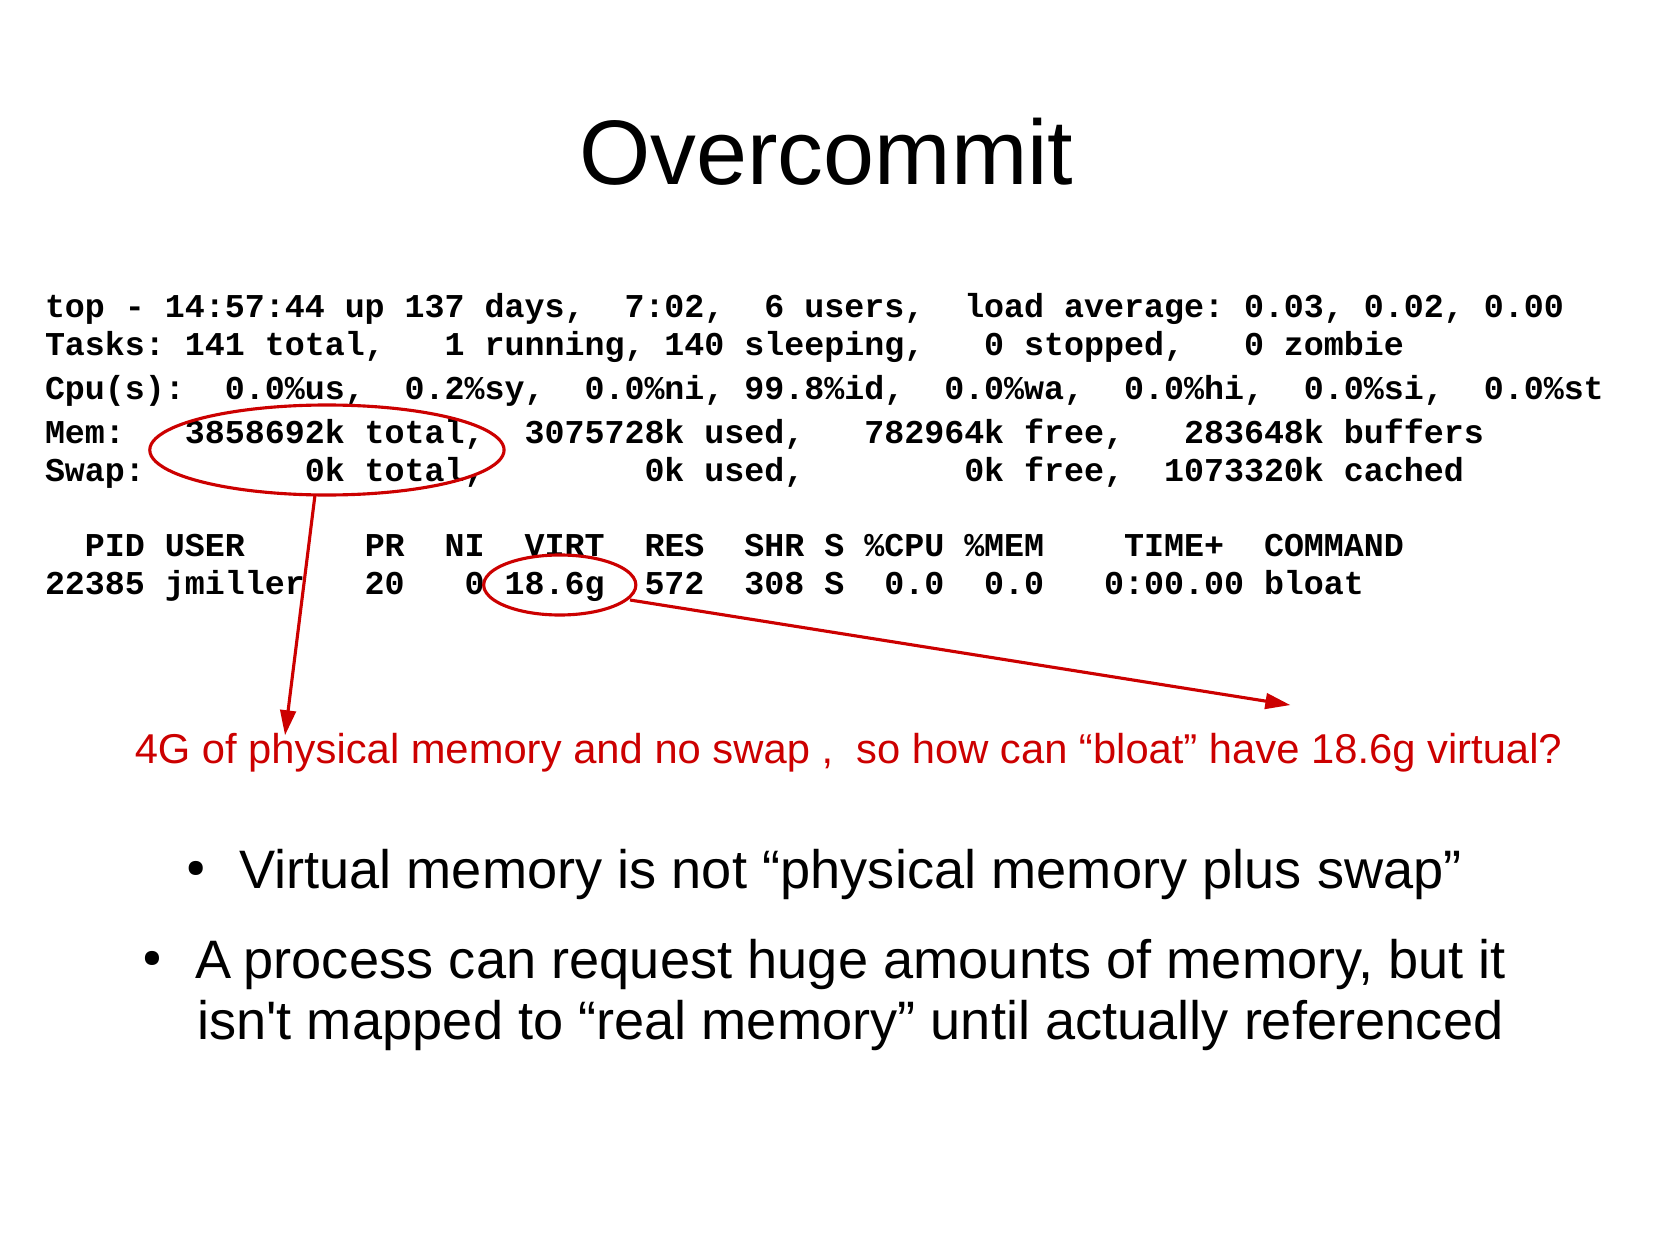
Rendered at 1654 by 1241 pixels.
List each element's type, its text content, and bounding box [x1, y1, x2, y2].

list Virtual memory is not “physical memory plus swap” A process can request huge amounts of memory, but it isn't mapped to “real memory” until actually referenced [71, 839, 1561, 1111]
title Overcommit [82, 49, 1571, 257]
list top - 14:57:44 up 137 days, 7:02, 6 users, load average: 0.03, 0.02, 0.00 Tasks: 141 total, 1 running, 140 sleeping, 0 stopped, 0 zombie Cpu(s): 0.0%us, 0.2%sy, 0.0%ni, 99.8%id, 0.0%wa, 0.0%hi, 0.0%si, 0.0%st Mem: 3858692k total, 3075728k used, 782964k free, 283648k buffers Swap: 0k total, 0k used, 0k free, 1073320k cached PID USER PR NI VIRT RES SHR S %CPU %MEM TIME+ COMMAND 22385 jmiller 20 0 18.6g 572 308 S 0.0 0.0 0:00.00 bloat [152, 407, 502, 493]
text_box 4G of physical memory and no swap , so how can “bloat” have 18.6g virtual? [120, 718, 1577, 781]
list top - 14:57:44 up 137 days, 7:02, 6 users, load average: 0.03, 0.02, 0.00 Tasks: 141 total, 1 running, 140 sleeping, 0 stopped, 0 zombie Cpu(s): 0.0%us, 0.2%sy, 0.0%ni, 99.8%id, 0.0%wa, 0.0%hi, 0.0%si, 0.0%st Mem: 3858692k total, 3075728k used, 782964k free, 283648k buffers Swap: 0k total, 0k used, 0k free, 1073320k cached PID USER PR NI VIRT RES SHR S %CPU %MEM TIME+ COMMAND 22385 jmiller 20 0 18.6g 572 308 S 0.0 0.0 0:00.00 bloat [45, 290, 1606, 681]
